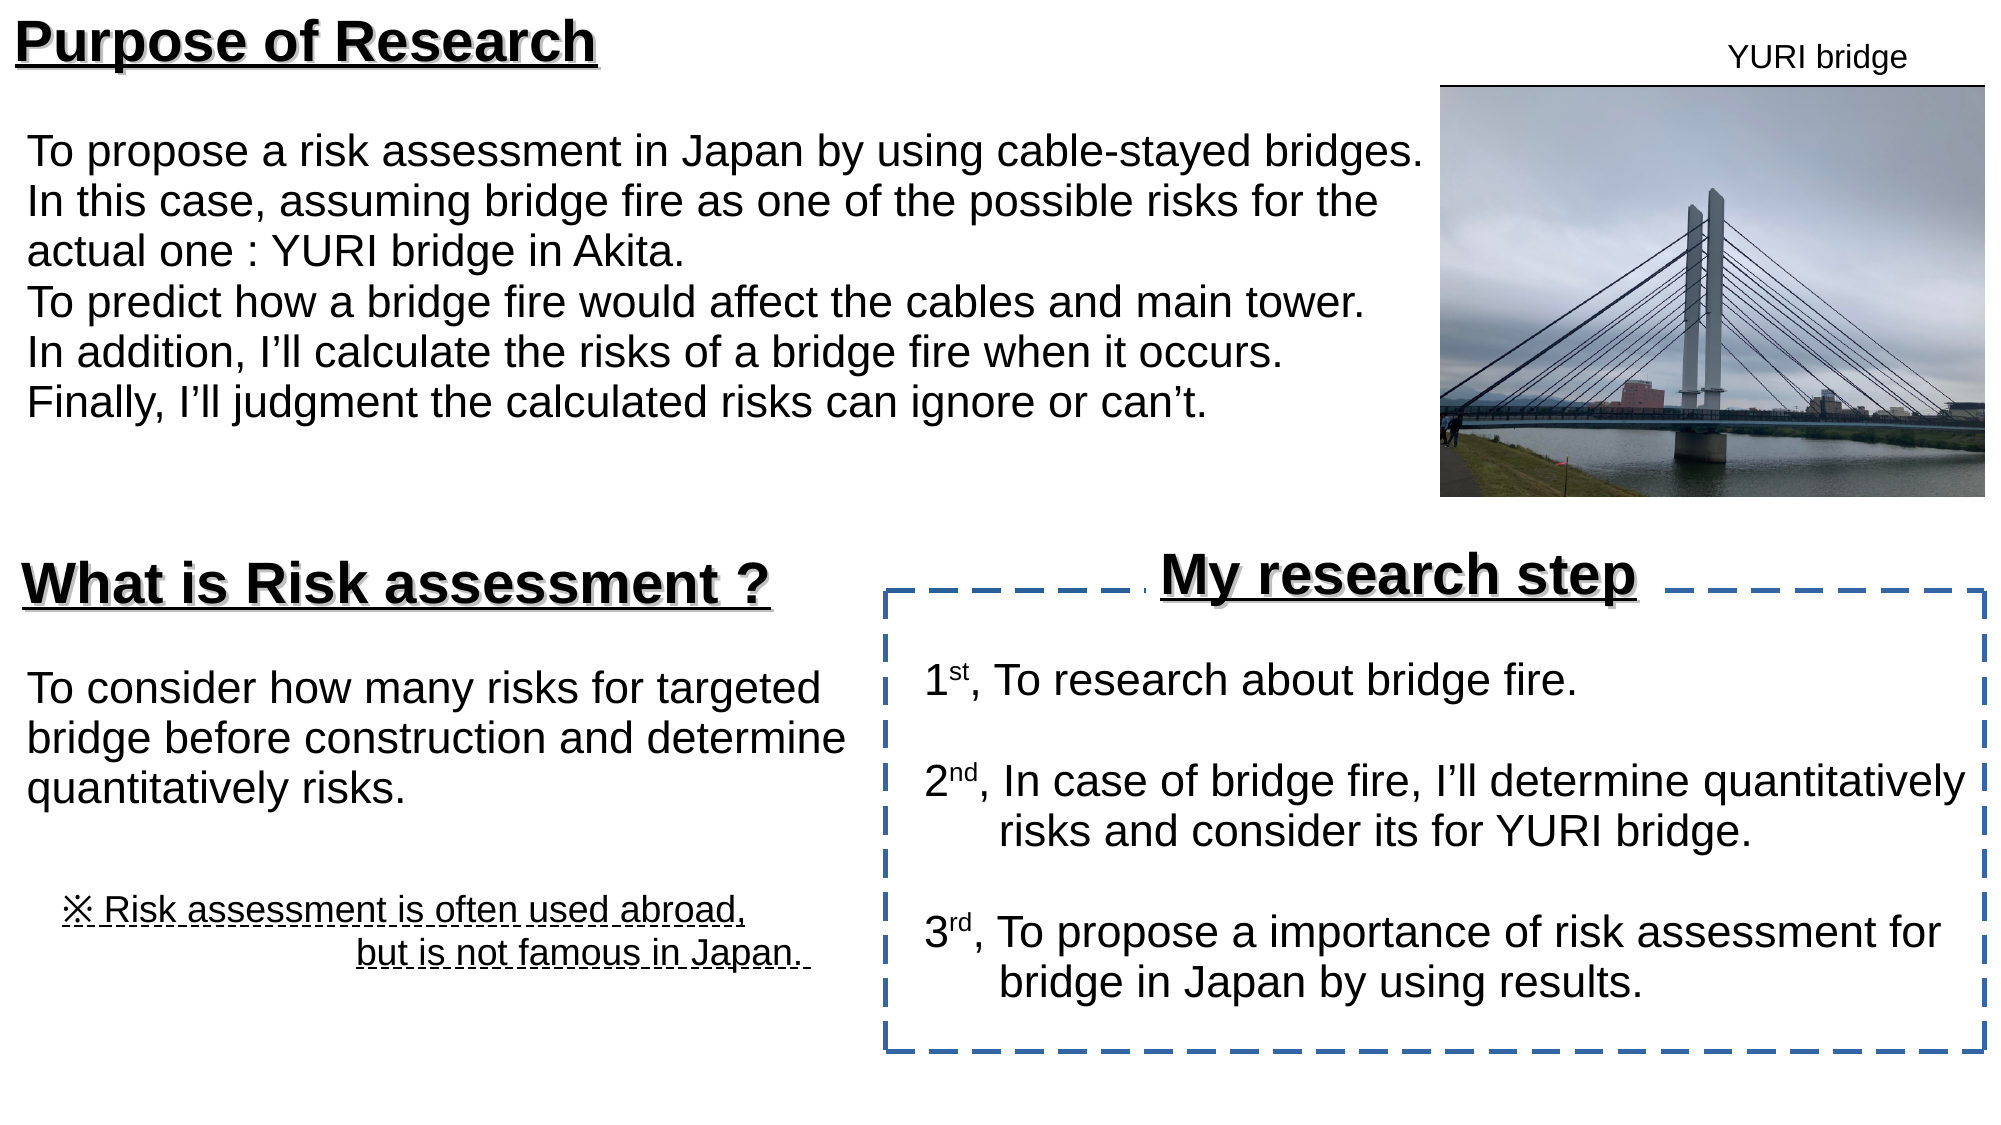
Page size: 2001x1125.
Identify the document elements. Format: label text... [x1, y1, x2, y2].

text_box YURI bridge [1712, 30, 2000, 83]
text_box ※ Risk assessment is often used abroad, but is not famous in Japan. [47, 881, 863, 981]
text_box My research step [1145, 534, 1737, 626]
text_box 1st, To research about bridge fire. 2nd, In case of bridge fire, I’ll determine quantitatively risks and consider its for YURI bridge. 3rd, To propose a importance of risk assessment for bridge in Japan by using results. [909, 647, 1997, 1028]
text_box What is Risk assessment ? [7, 543, 839, 624]
text_box To propose a risk assessment in Japan by using cable-stayed bridges. In this case, assuming bridge fire as one of the possible risks for the actual one : YURI bridge in Akita. To predict how a bridge fire would affect the cables and main tower. In addition, I’ll calculate the risks of a bridge fire when it occurs. Finally, I’ll judgment the calculated risks can ignore or can’t. [11, 118, 1440, 438]
text_box To consider how many risks for targeted bridge before construction and determine quantitatively risks. [11, 655, 886, 922]
text_box Purpose of Research [0, 1, 686, 82]
picture [1440, 85, 1985, 497]
